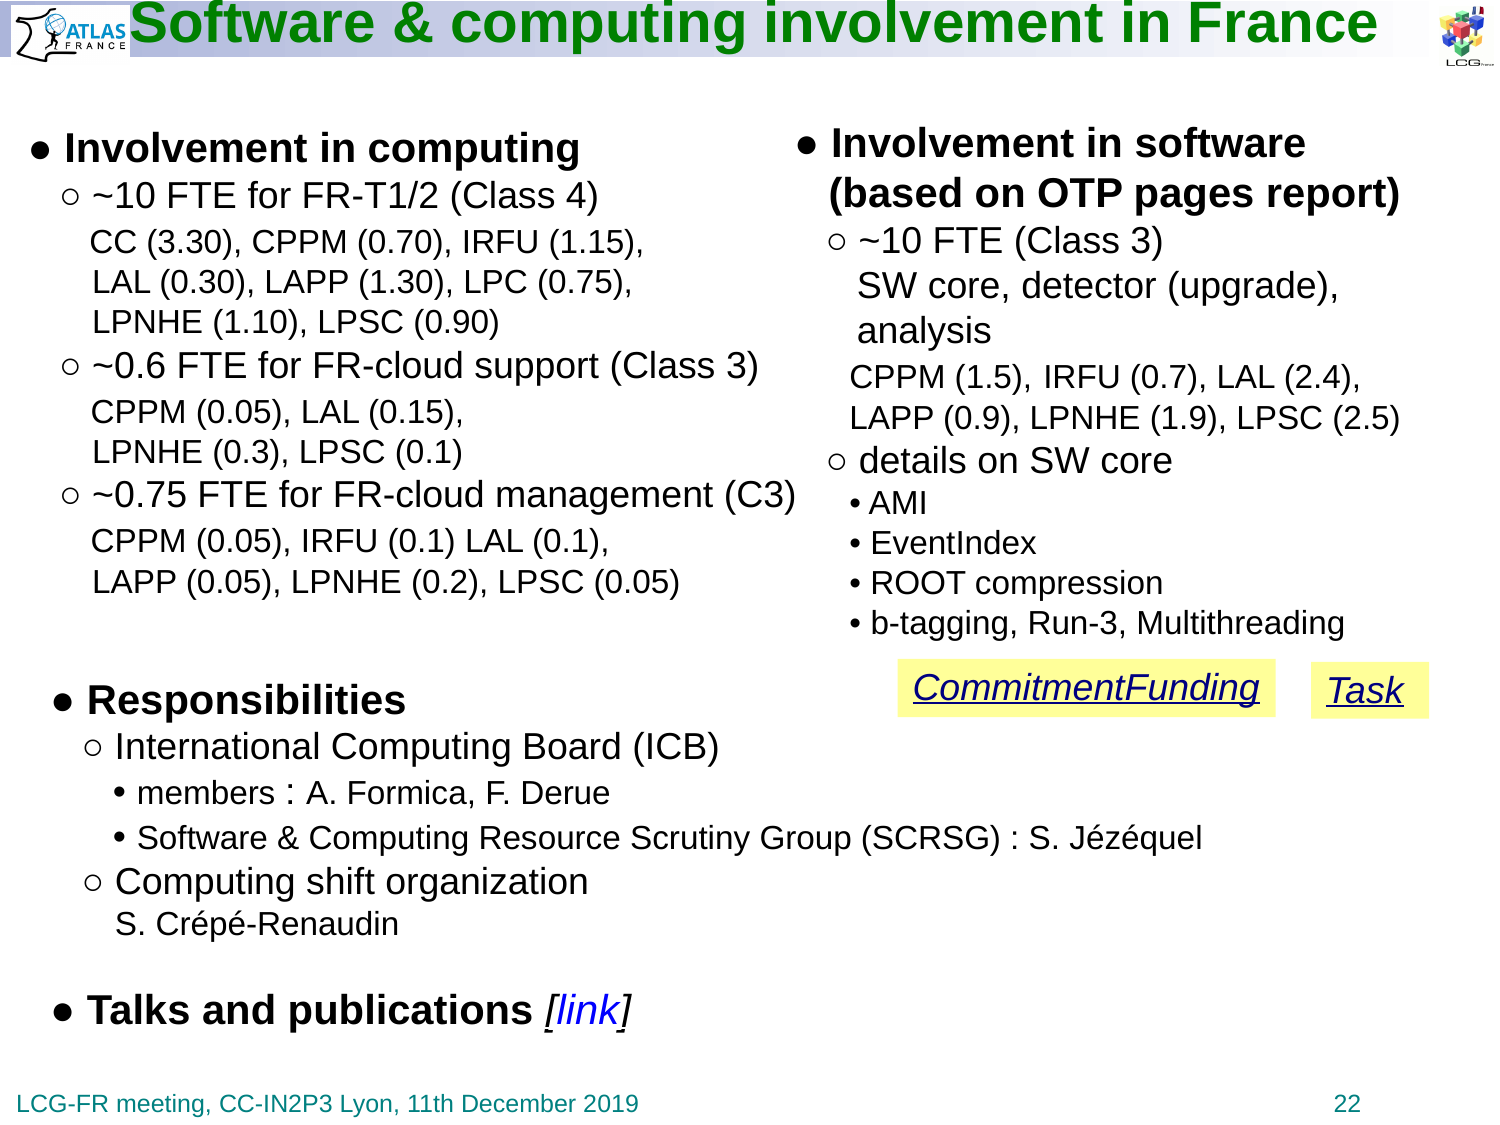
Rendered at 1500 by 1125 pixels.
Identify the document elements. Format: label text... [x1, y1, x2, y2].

text_box ● Involvement in software (based on OTP pages report) ○ ~10 FTE (Class 3) SW core, detector (upgrade), analysis CPPM (1.5), IRFU (0.7), LAL (2.4), LAPP (0.9), LPNHE (1.9), LPSC (2.5) ○ details on SW core • AMI • EventIndex • ROOT compression • b-tagging, Run-3, Multithreading [779, 108, 1500, 623]
text_box ● Involvement in computing ○ ~10 FTE for FR-T1/2 (Class 4) CC (3.30), CPPM (0.70), IRFU (1.15), LAL (0.30), LAPP (1.30), LPC (0.75), LPNHE (1.10), LPSC (0.90) ○ ~0.6 FTE for FR-cloud support (Class 3) CPPM (0.05), LAL (0.15), LPNHE (0.3), LPSC (0.1) ○ ~0.75 FTE for FR-cloud management (C3) CPPM (0.05), IRFU (0.1) LAL (0.1), LAPP (0.05), LPNHE (0.2), LPSC (0.05) [12, 113, 779, 360]
text_box CommitmentFunding [897, 658, 1276, 718]
text_box Task [1311, 661, 1430, 719]
text_box Software & computing involvement in France [7, 0, 1500, 109]
text_box ● Responsibilities ○ International Computing Board (ICB) • members : A. Formica, F. Derue • Software & Computing Resource Scrutiny Group (SCRSG) : S. Jézéquel ○ Computing shift organization S. Crépé-Renaudin ● Talks and publications [link] [35, 665, 1453, 981]
